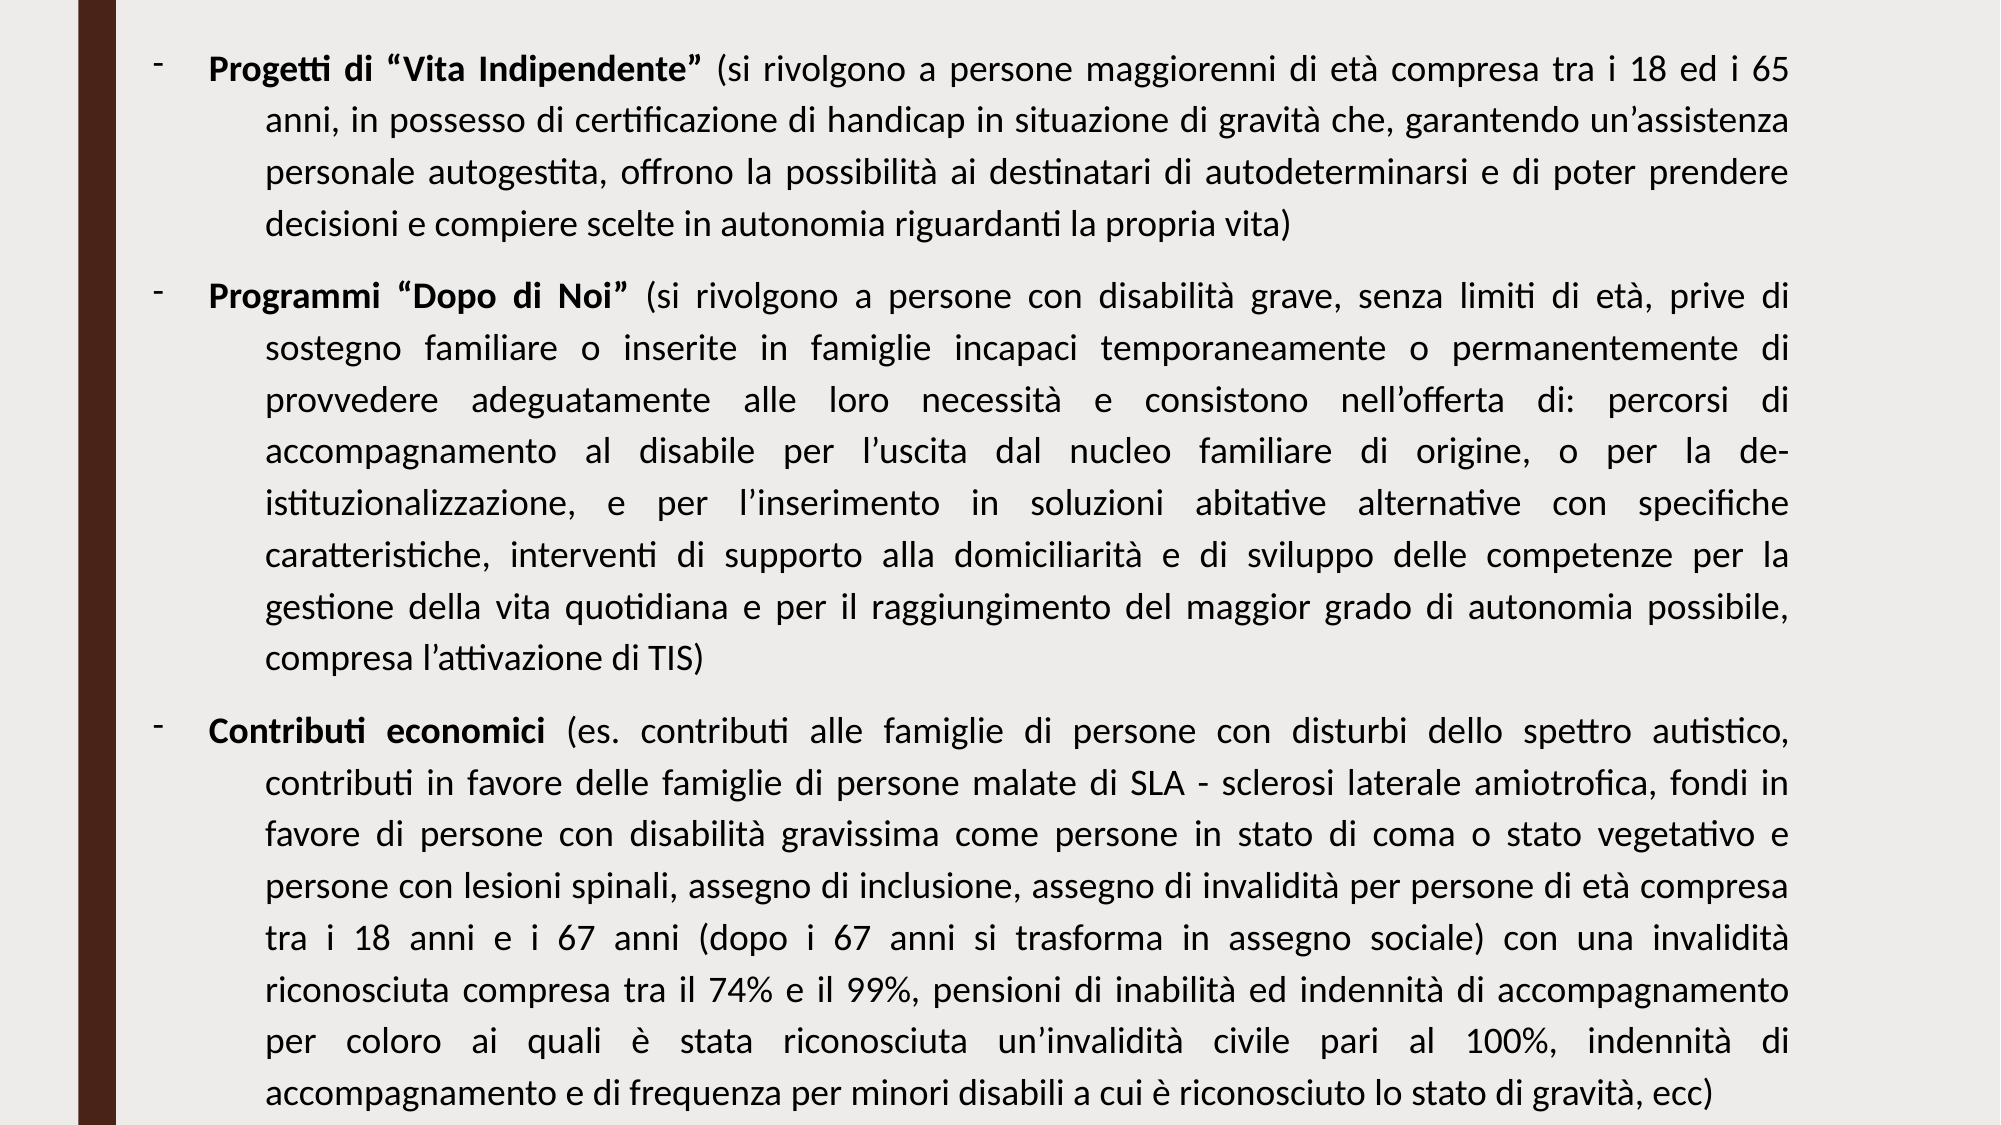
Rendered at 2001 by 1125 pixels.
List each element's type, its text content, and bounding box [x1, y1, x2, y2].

text_box Progetti di “Vita Indipendente” (si rivolgono a persone maggiorenni di età compresa tra i 18 ed i 65 anni, in possesso di certificazione di handicap in situazione di gravità che, garantendo un’assistenza personale autogestita, offrono la possibilità ai destinatari di autodeterminarsi e di poter prendere decisioni e compiere scelte in autonomia riguardanti la propria vita) Programmi “Dopo di Noi” (si rivolgono a persone con disabilità grave, senza limiti di età, prive di sostegno familiare o inserite in famiglie incapaci temporaneamente o permanentemente di provvedere adeguatamente alle loro necessità e consistono nell’offerta di: percorsi di accompagnamento al disabile per l’uscita dal nucleo familiare di origine, o per la de-istituzionalizzazione, e per l’inserimento in soluzioni abitative alternative con specifiche caratteristiche, interventi di supporto alla domiciliarità e di sviluppo delle competenze per la gestione della vita quotidiana e per il raggiungimento del maggior grado di autonomia possibile, compresa l’attivazione di TIS) Contributi economici (es. contributi alle famiglie di persone con disturbi dello spettro autistico, contributi in favore delle famiglie di persone malate di SLA - sclerosi laterale amiotrofica, fondi in favore di persone con disabilità gravissima come persone in stato di coma o stato vegetativo e persone con lesioni spinali, assegno di inclusione, assegno di invalidità per persone di età compresa tra i 18 anni e i 67 anni (dopo i 67 anni si trasforma in assegno sociale) con una invalidità riconosciuta compresa tra il 74% e il 99%, pensioni di inabilità ed indennità di accompagnamento per coloro ai quali è stata riconosciuta un’invalidità civile pari al 100%, indennità di accompagnamento e di frequenza per minori disabili a cui è riconosciuto lo stato di gravità, ecc) [137, 29, 1807, 1077]
